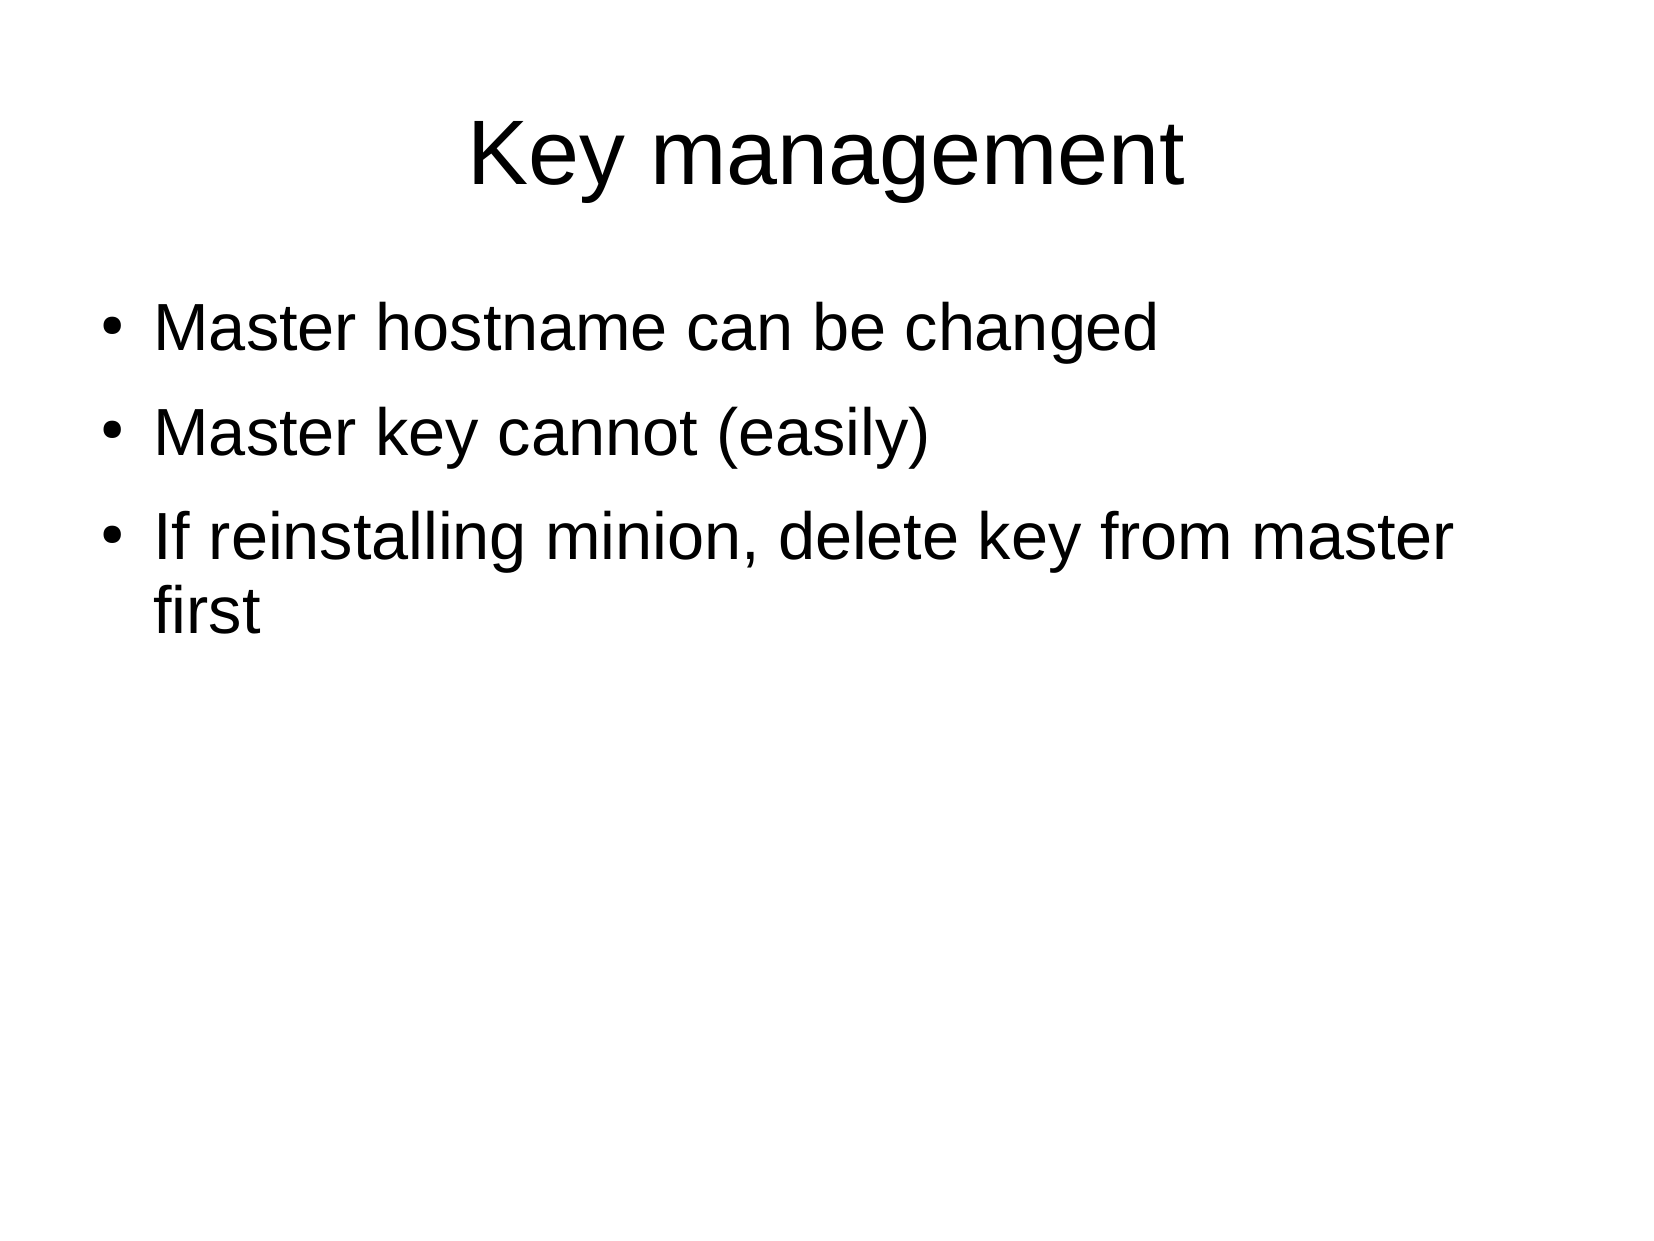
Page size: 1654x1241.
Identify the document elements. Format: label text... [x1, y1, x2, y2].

list Master hostname can be changed Master key cannot (easily) If reinstalling minion, delete key from master first [82, 290, 1571, 1010]
title Key management [82, 49, 1571, 257]
